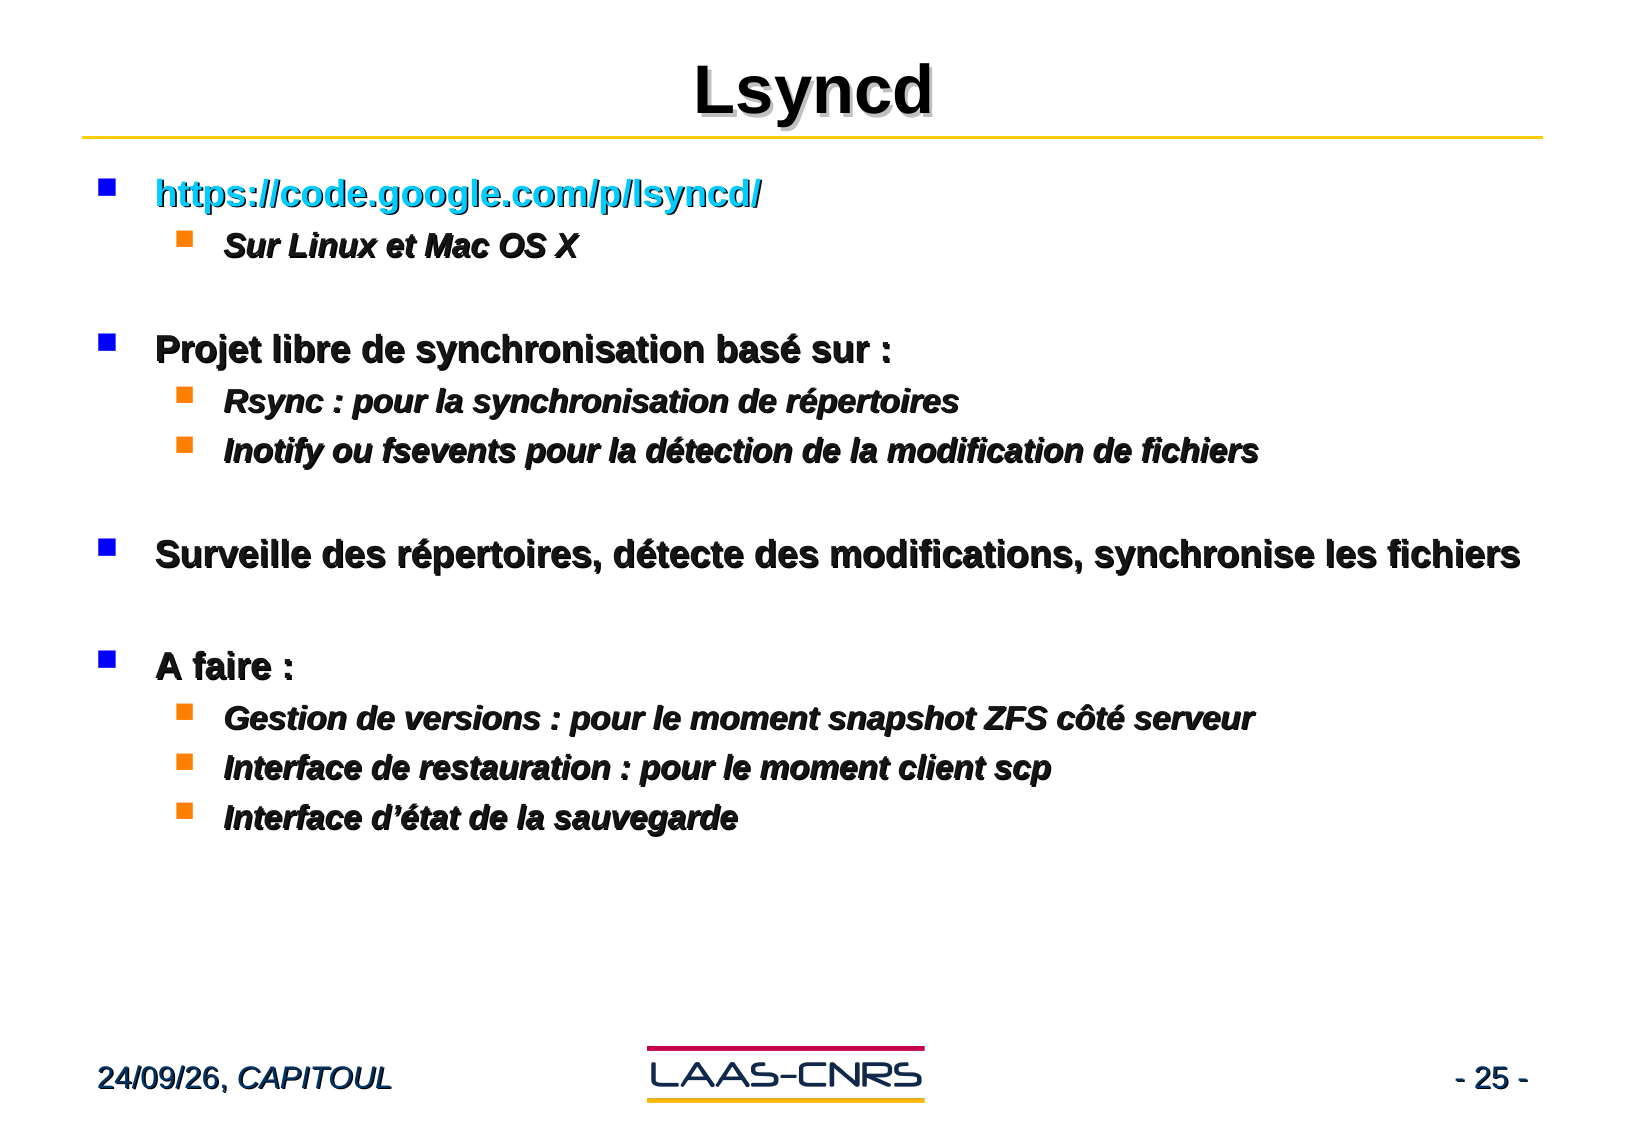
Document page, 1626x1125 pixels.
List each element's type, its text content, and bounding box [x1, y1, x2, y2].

list https://code.google.com/p/lsyncd/ Sur Linux et Mac OS X Projet libre de synchronisation basé sur : Rsync : pour la synchronisation de répertoires Inotify ou fsevents pour la détection de la modification de fichiers Surveille des répertoires, détecte des modifications, synchronise les fichiers A faire : Gestion de versions : pour le moment snapshot ZFS côté serveur Interface de restauration : pour le moment client scp Interface d’état de la sauvegarde [80, 160, 1543, 977]
text_box - <number> - [1164, 1024, 1544, 1103]
title Lsyncd [83, 0, 1546, 173]
picture [647, 1046, 925, 1109]
text_box 24/04/14, CAPITOUL [81, 1024, 461, 1103]
